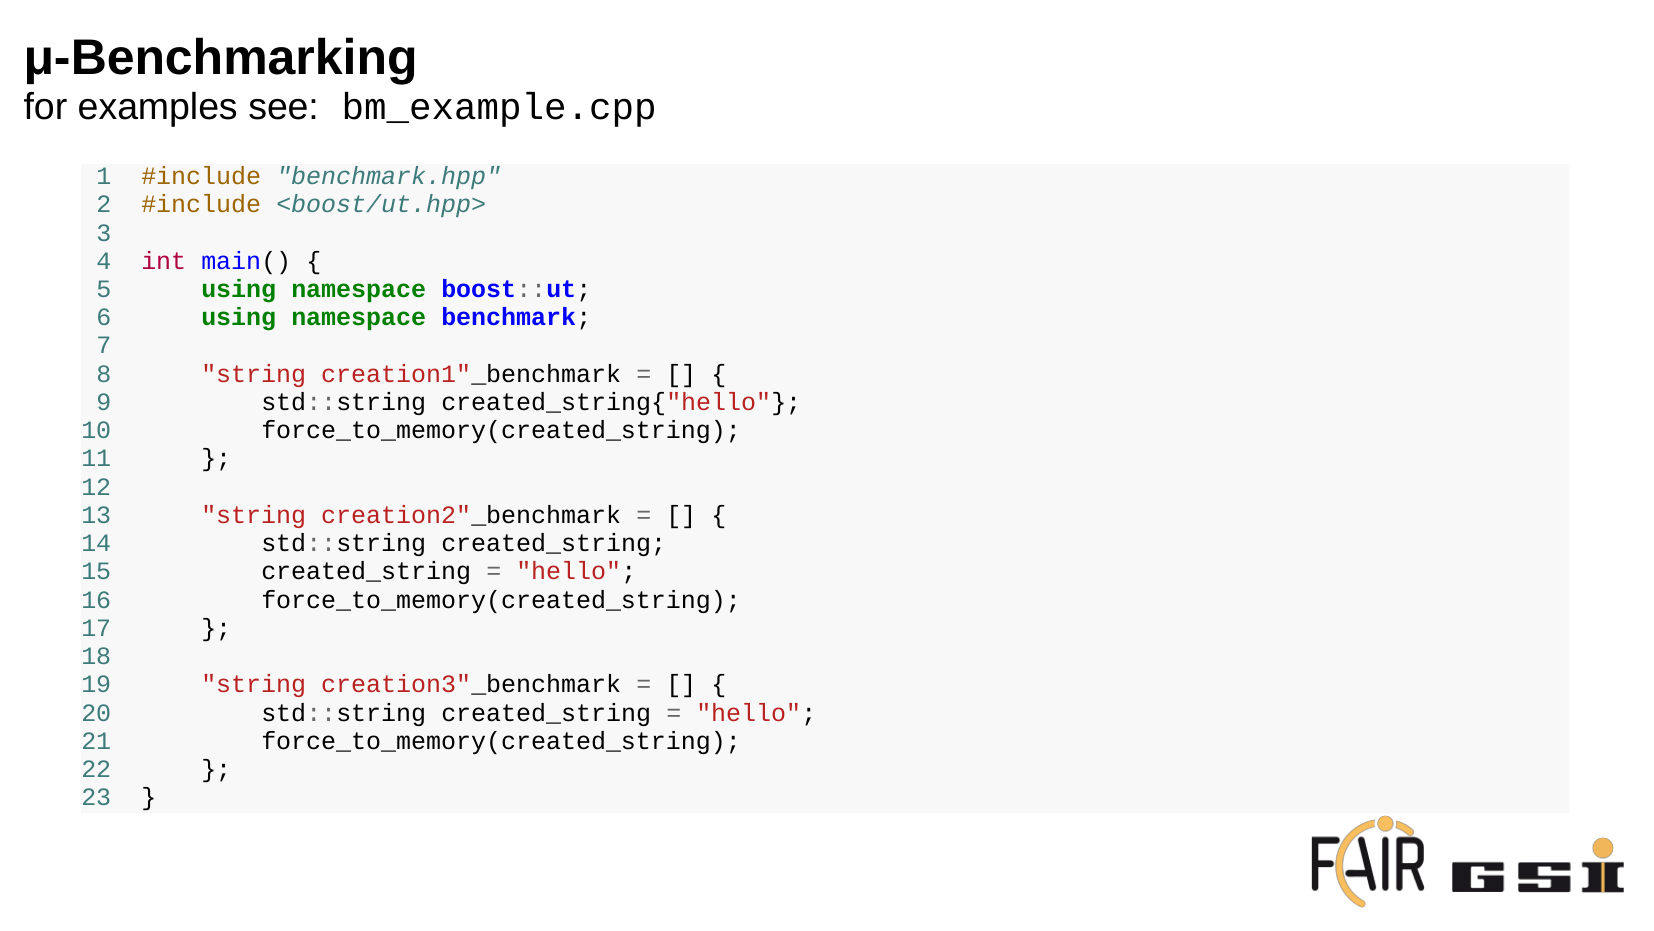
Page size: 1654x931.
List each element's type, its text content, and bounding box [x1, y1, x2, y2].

list 1 #include "benchmark.hpp" 2 #include <boost/ut.hpp> 3 4 int main() { 5 using namespace boost::ut; 6 using namespace benchmark; 7 8 "string creation1"_benchmark = [] { 9 std::string created_string{"hello"}; 10 force_to_memory(created_string); 11 }; 12 13 "string creation2"_benchmark = [] { 14 std::string created_string; 15 created_string = "hello"; 16 force_to_memory(created_string); 17 }; 18 19 "string creation3"_benchmark = [] { 20 std::string created_string = "hello"; 21 force_to_memory(created_string); 22 }; 23 } [81, 163, 1570, 814]
picture [1311, 814, 1426, 910]
picture [1451, 836, 1626, 895]
title μ-Benchmarking for examples see: bm_example.cpp [23, 29, 1638, 131]
